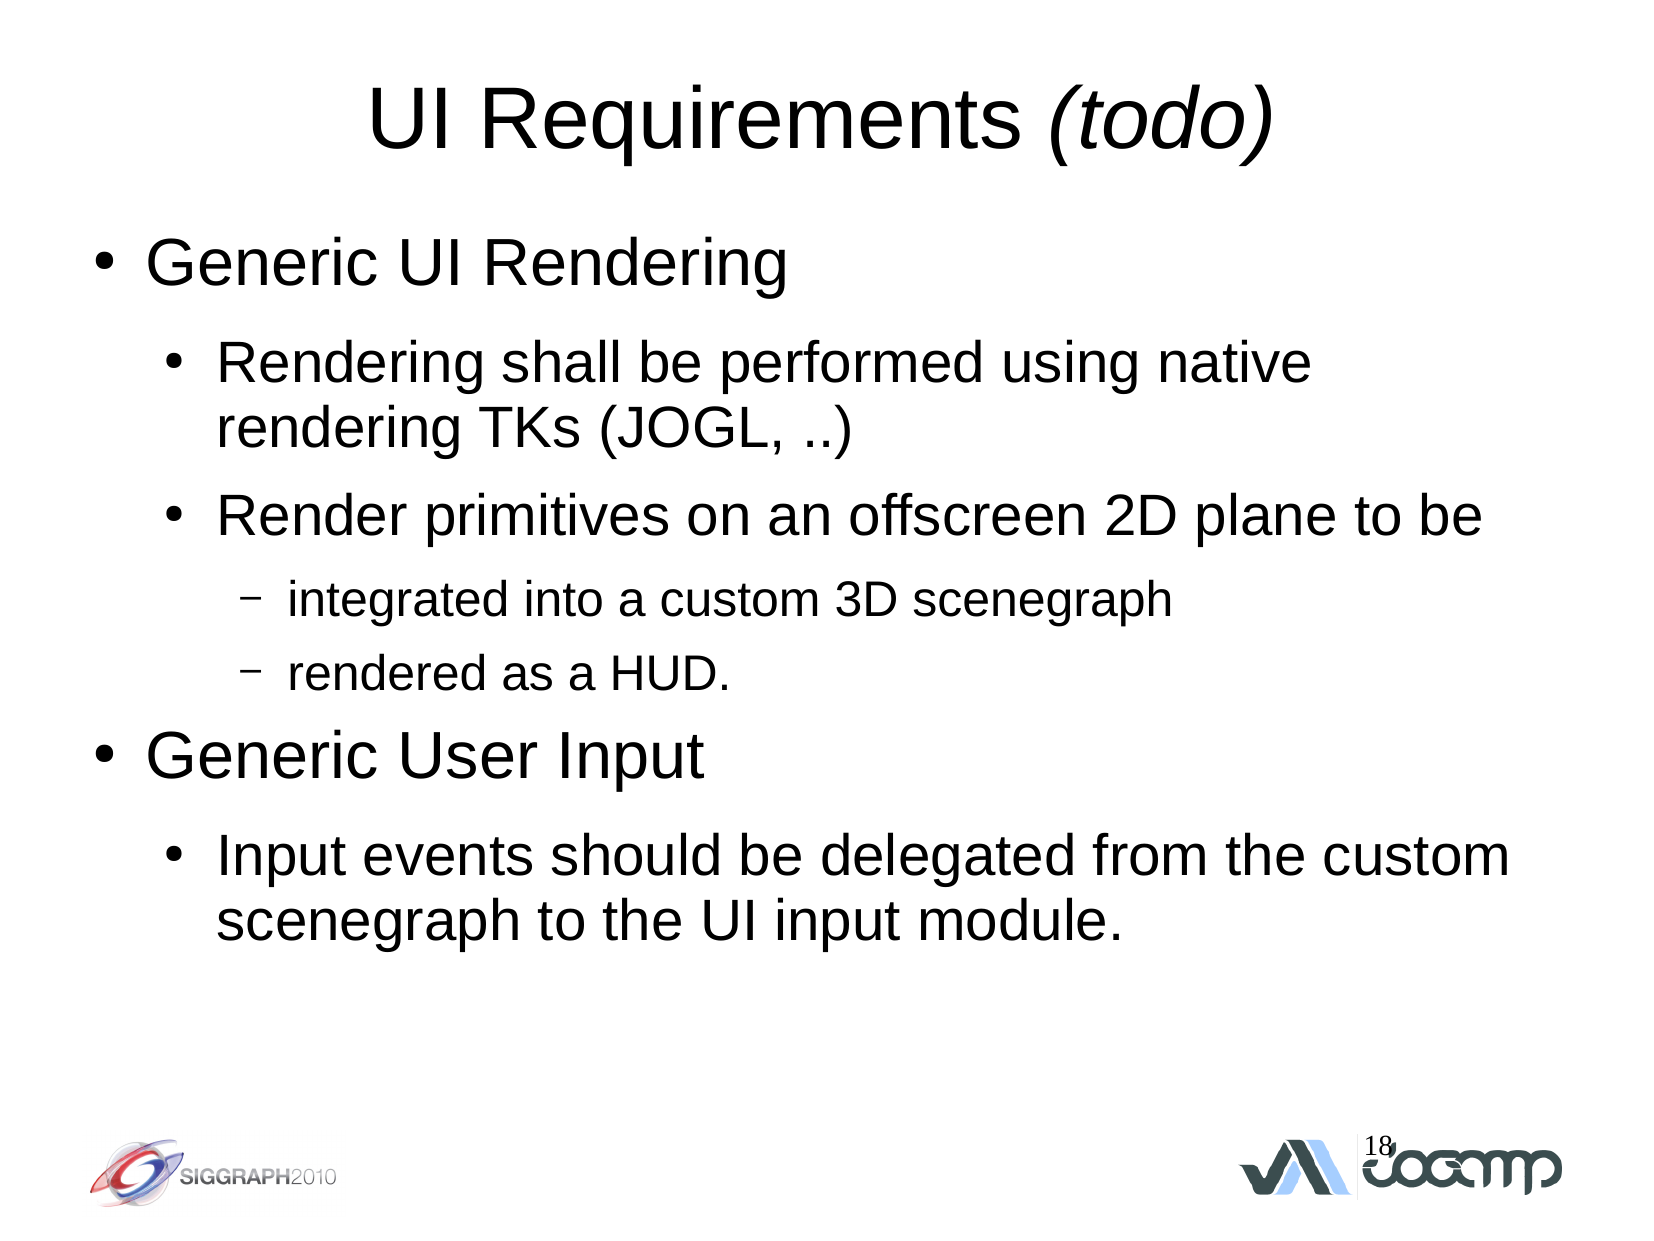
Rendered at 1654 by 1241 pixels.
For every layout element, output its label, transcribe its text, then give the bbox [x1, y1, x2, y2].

picture [1237, 1134, 1562, 1200]
picture [82, 1130, 346, 1217]
title UI Requirements (todo) [68, 56, 1576, 181]
list Generic UI Rendering Rendering shall be performed using native rendering TKs (JOGL, ..) Render primitives on an offscreen 2D plane to be integrated into a custom 3D scenegraph rendered as a HUD. Generic User Input Input events should be delegated from the custom scenegraph to the UI input module. [75, 225, 1571, 1044]
